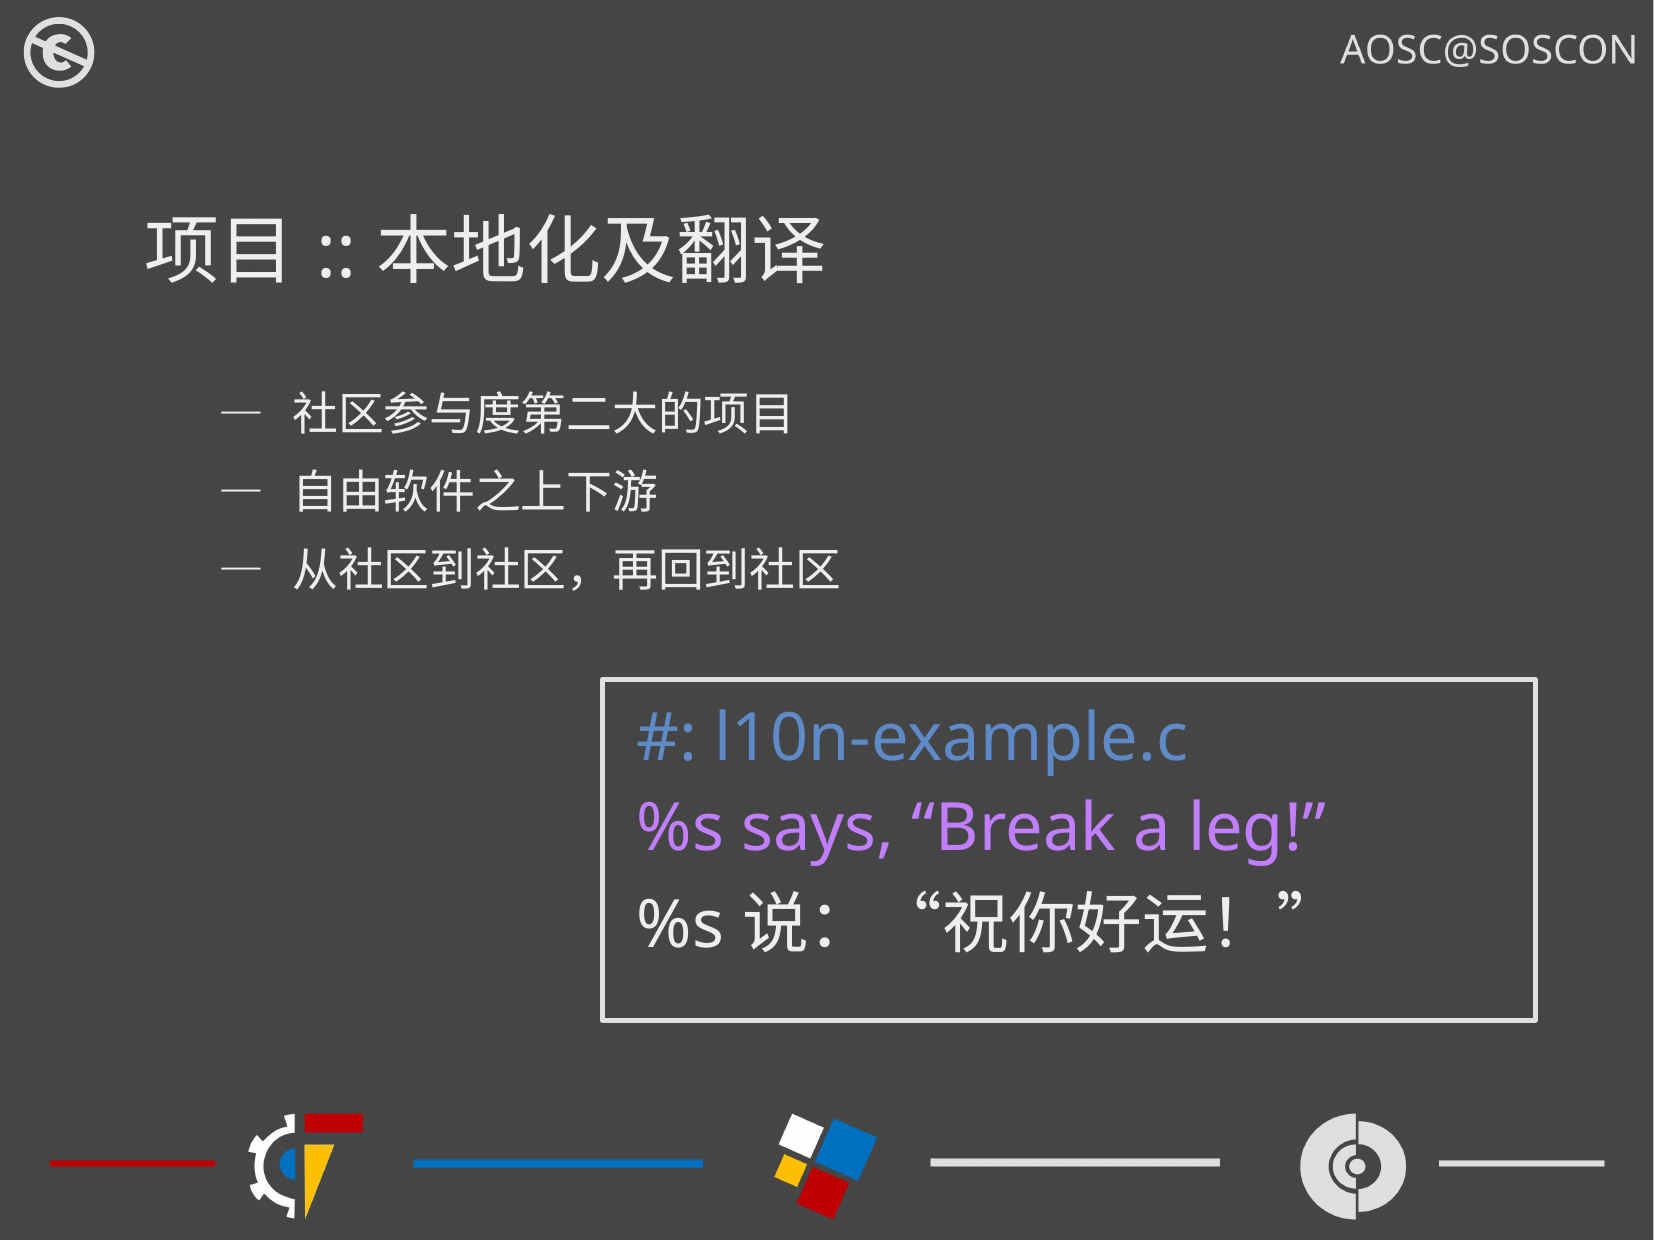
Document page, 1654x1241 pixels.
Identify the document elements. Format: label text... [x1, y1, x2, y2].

text_box #: l10n-example.c %s says, “Break a leg!” %s说：“祝你好运！” [602, 679, 1536, 1021]
picture [0, 0, 1654, 1240]
text_box 项目::本地化及翻译 — 社区参与度第二大的项目 — 自由软件之上下游 — 从社区到社区，再回到社区 [129, 183, 1536, 1028]
